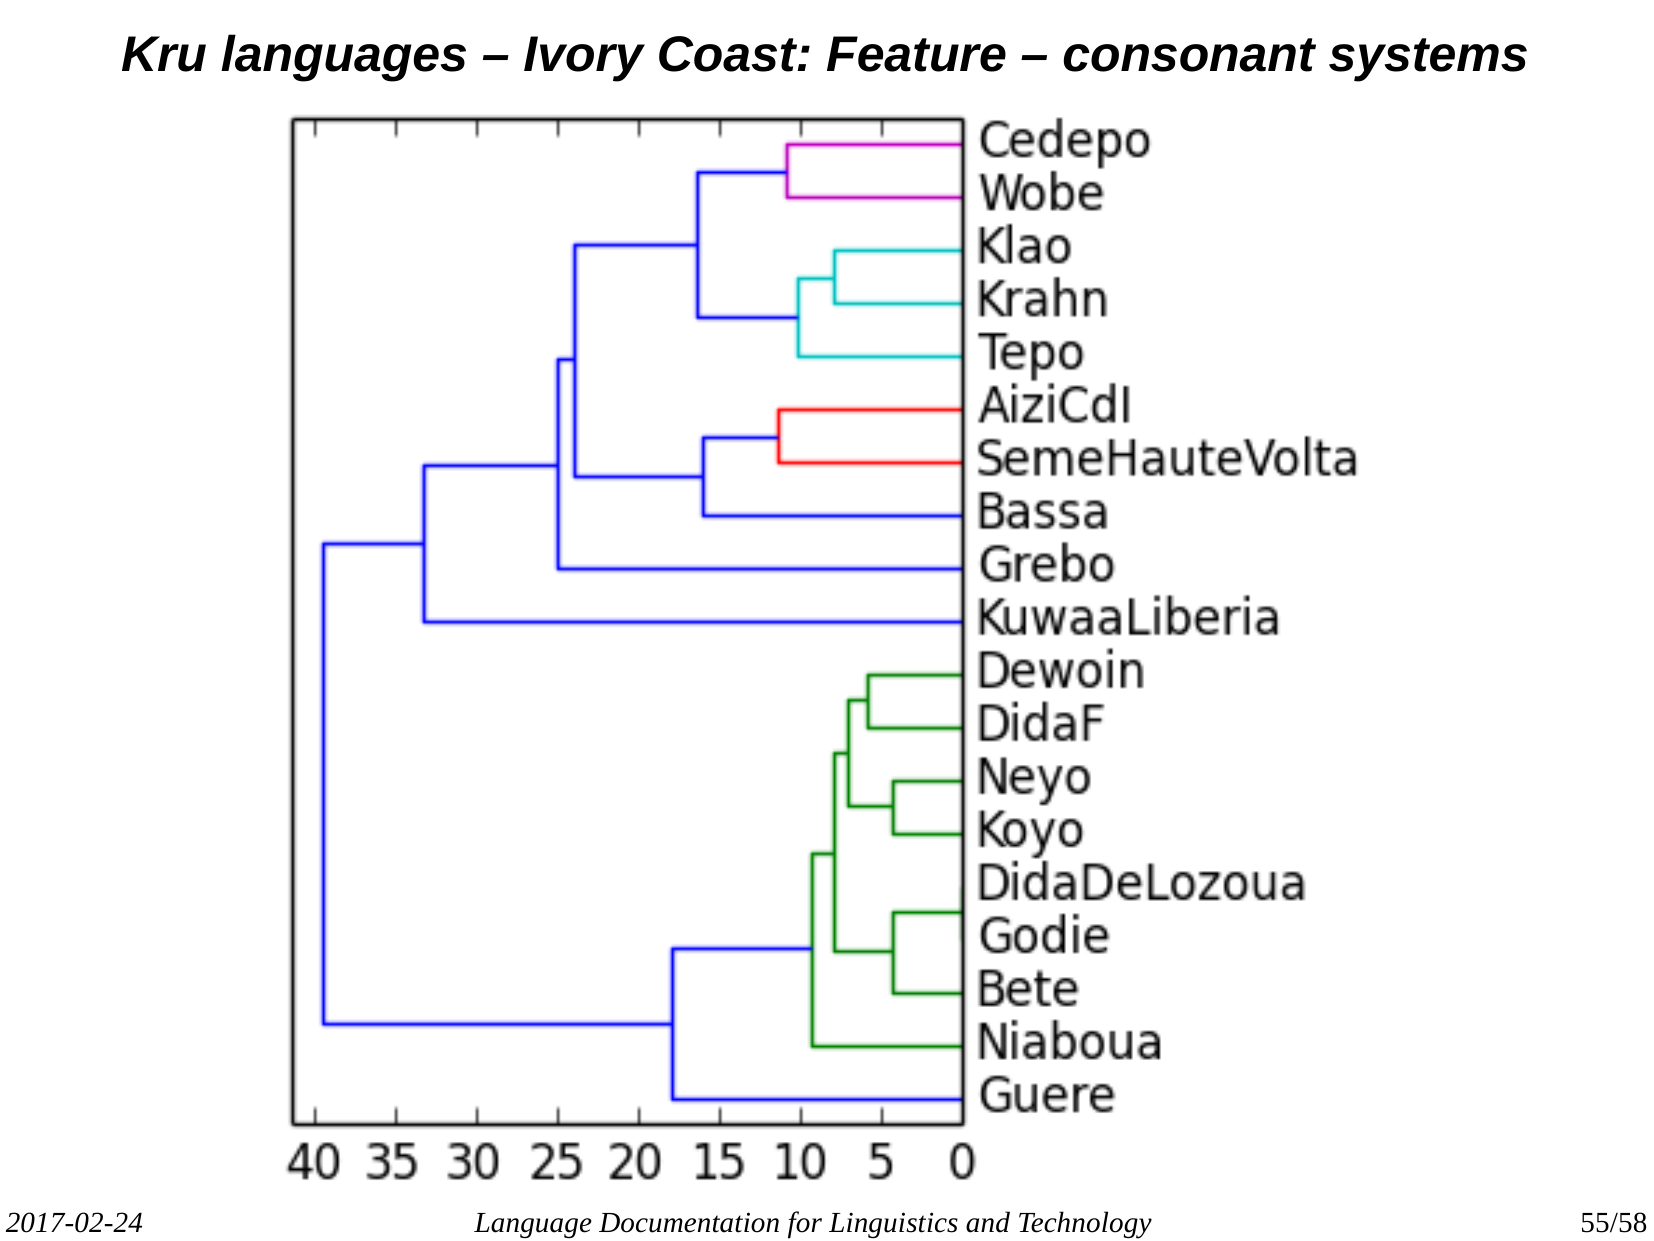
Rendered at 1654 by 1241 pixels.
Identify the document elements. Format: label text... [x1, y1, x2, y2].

title Kru languages – Ivory Coast: Feature – consonant systems [0, 2, 1654, 106]
picture [270, 91, 1387, 1209]
